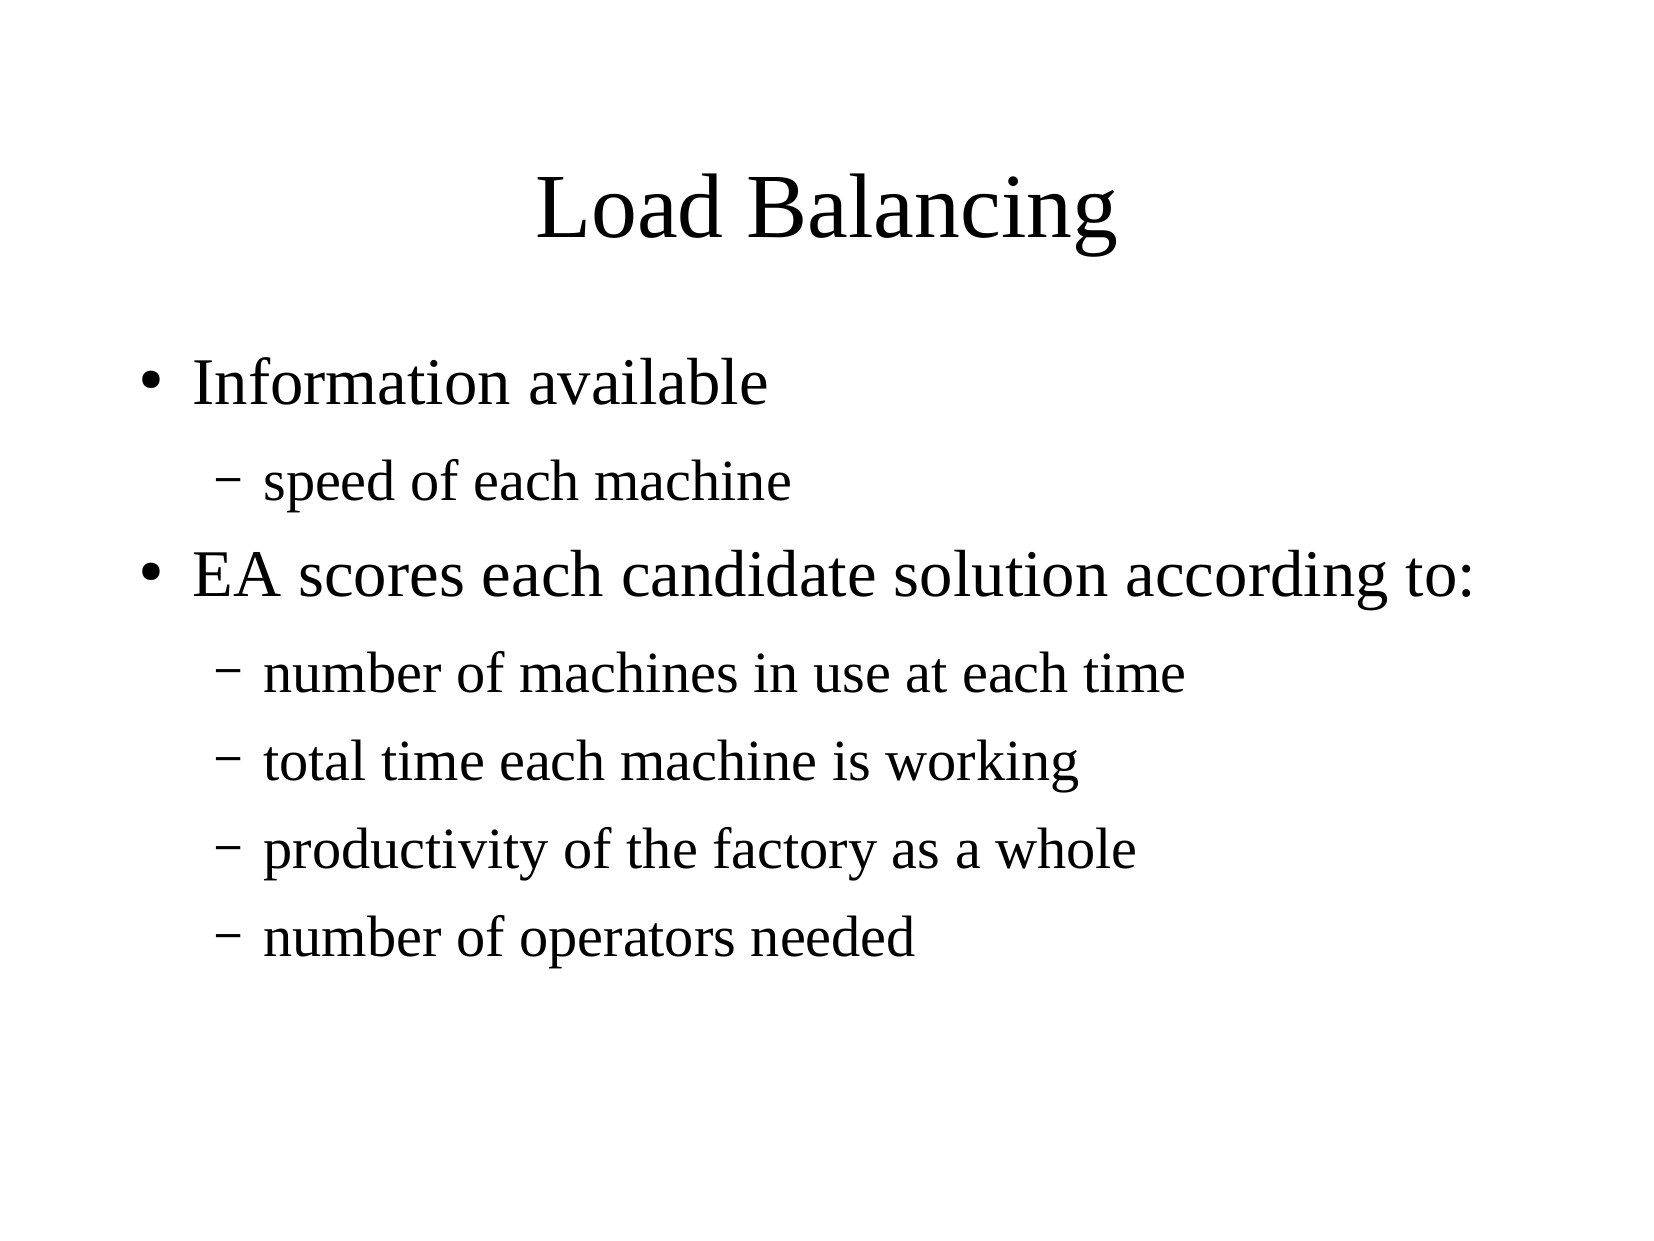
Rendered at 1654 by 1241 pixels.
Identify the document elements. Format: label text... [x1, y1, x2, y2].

list Information available speed of each machine EA scores each candidate solution according to: number of machines in use at each time total time each machine is working productivity of the factory as a whole number of operators needed [121, 344, 1534, 1127]
title Load Balancing [121, 102, 1534, 311]
